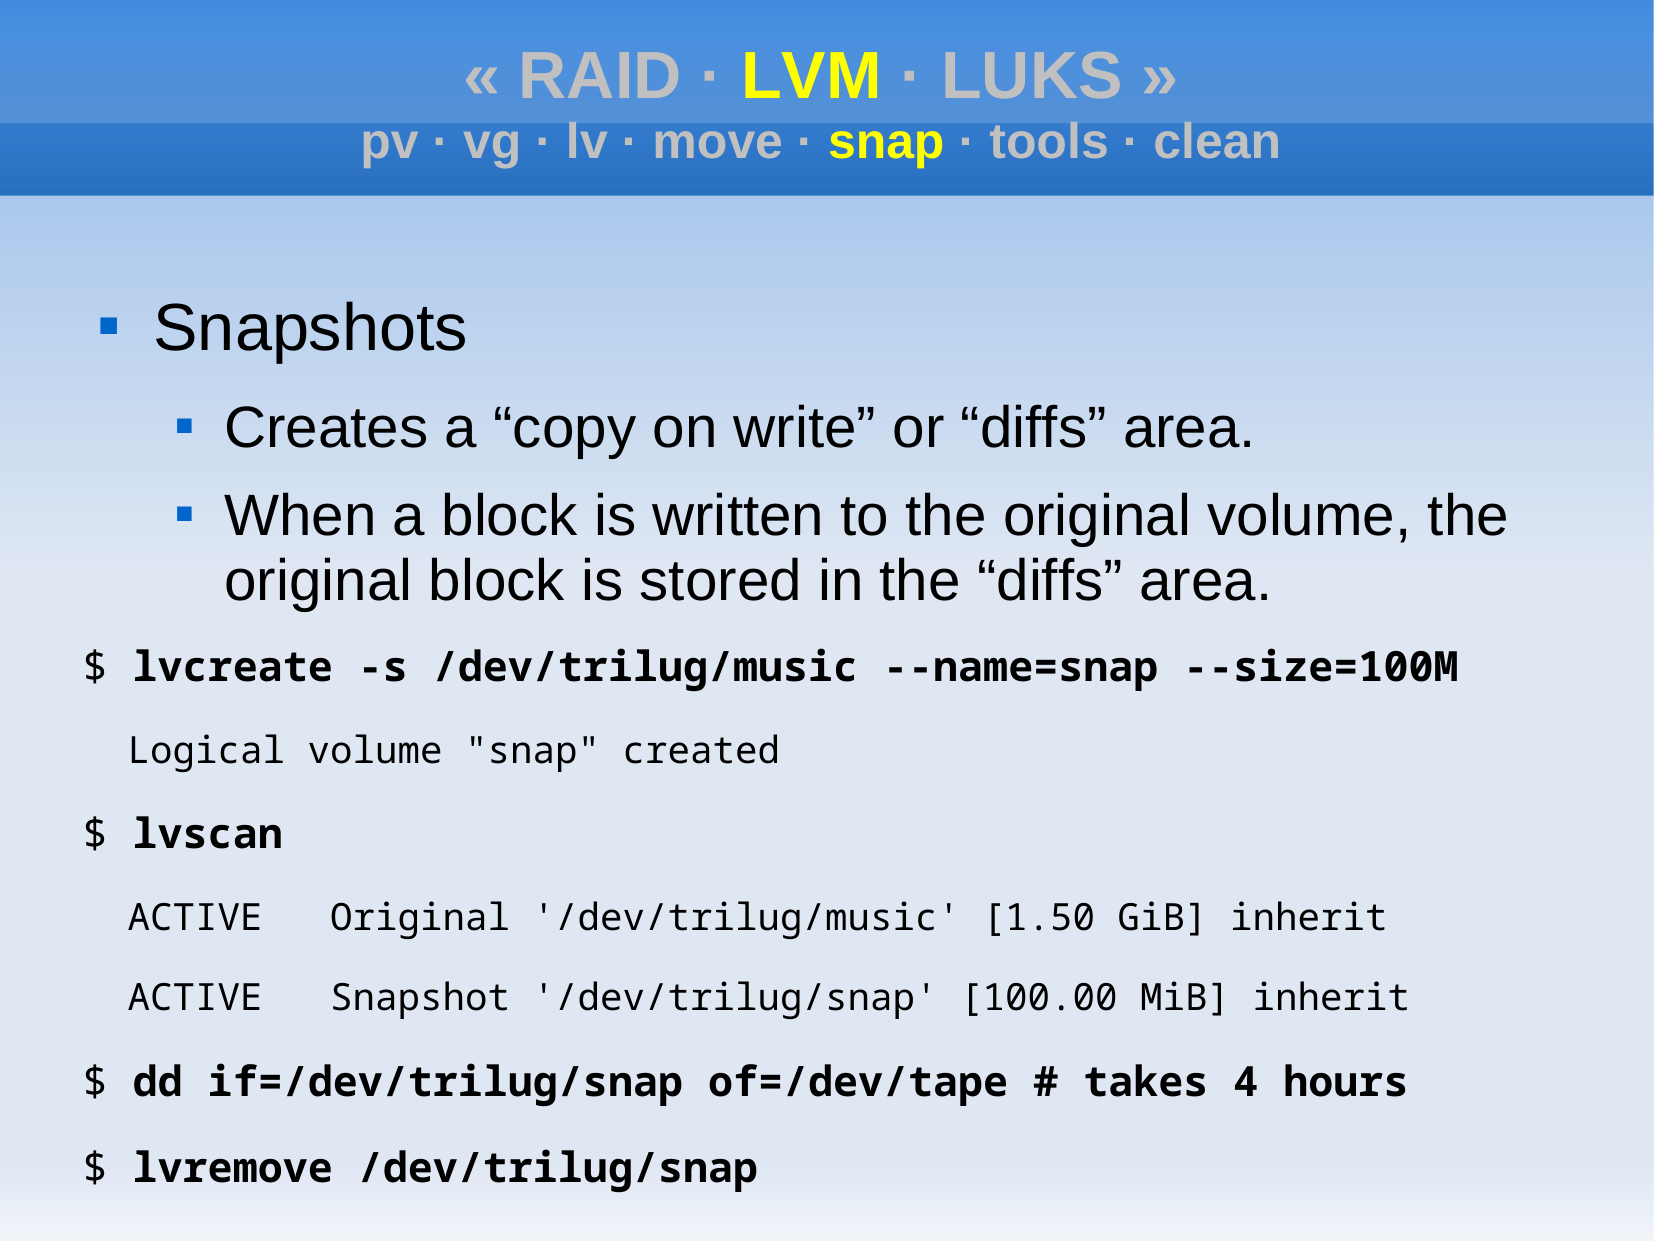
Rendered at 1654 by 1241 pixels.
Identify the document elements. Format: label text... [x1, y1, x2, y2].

title « RAID · LVM · LUKS » pv · vg · lv · move · snap · tools · clean [76, 0, 1565, 208]
list Snapshots Creates a “copy on write” or “diffs” area. When a block is written to the original volume, the original block is stored in the “diffs” area. $ lvcreate -s /dev/trilug/music --name=snap --size=100M Logical volume "snap" created $ lvscan ACTIVE Original '/dev/trilug/music' [1.50 GiB] inherit ACTIVE Snapshot '/dev/trilug/snap' [100.00 MiB] inherit $ dd if=/dev/trilug/snap of=/dev/tape # takes 4 hours $ lvremove /dev/trilug/snap [82, 290, 1571, 1144]
picture [0, 0, 1654, 1241]
